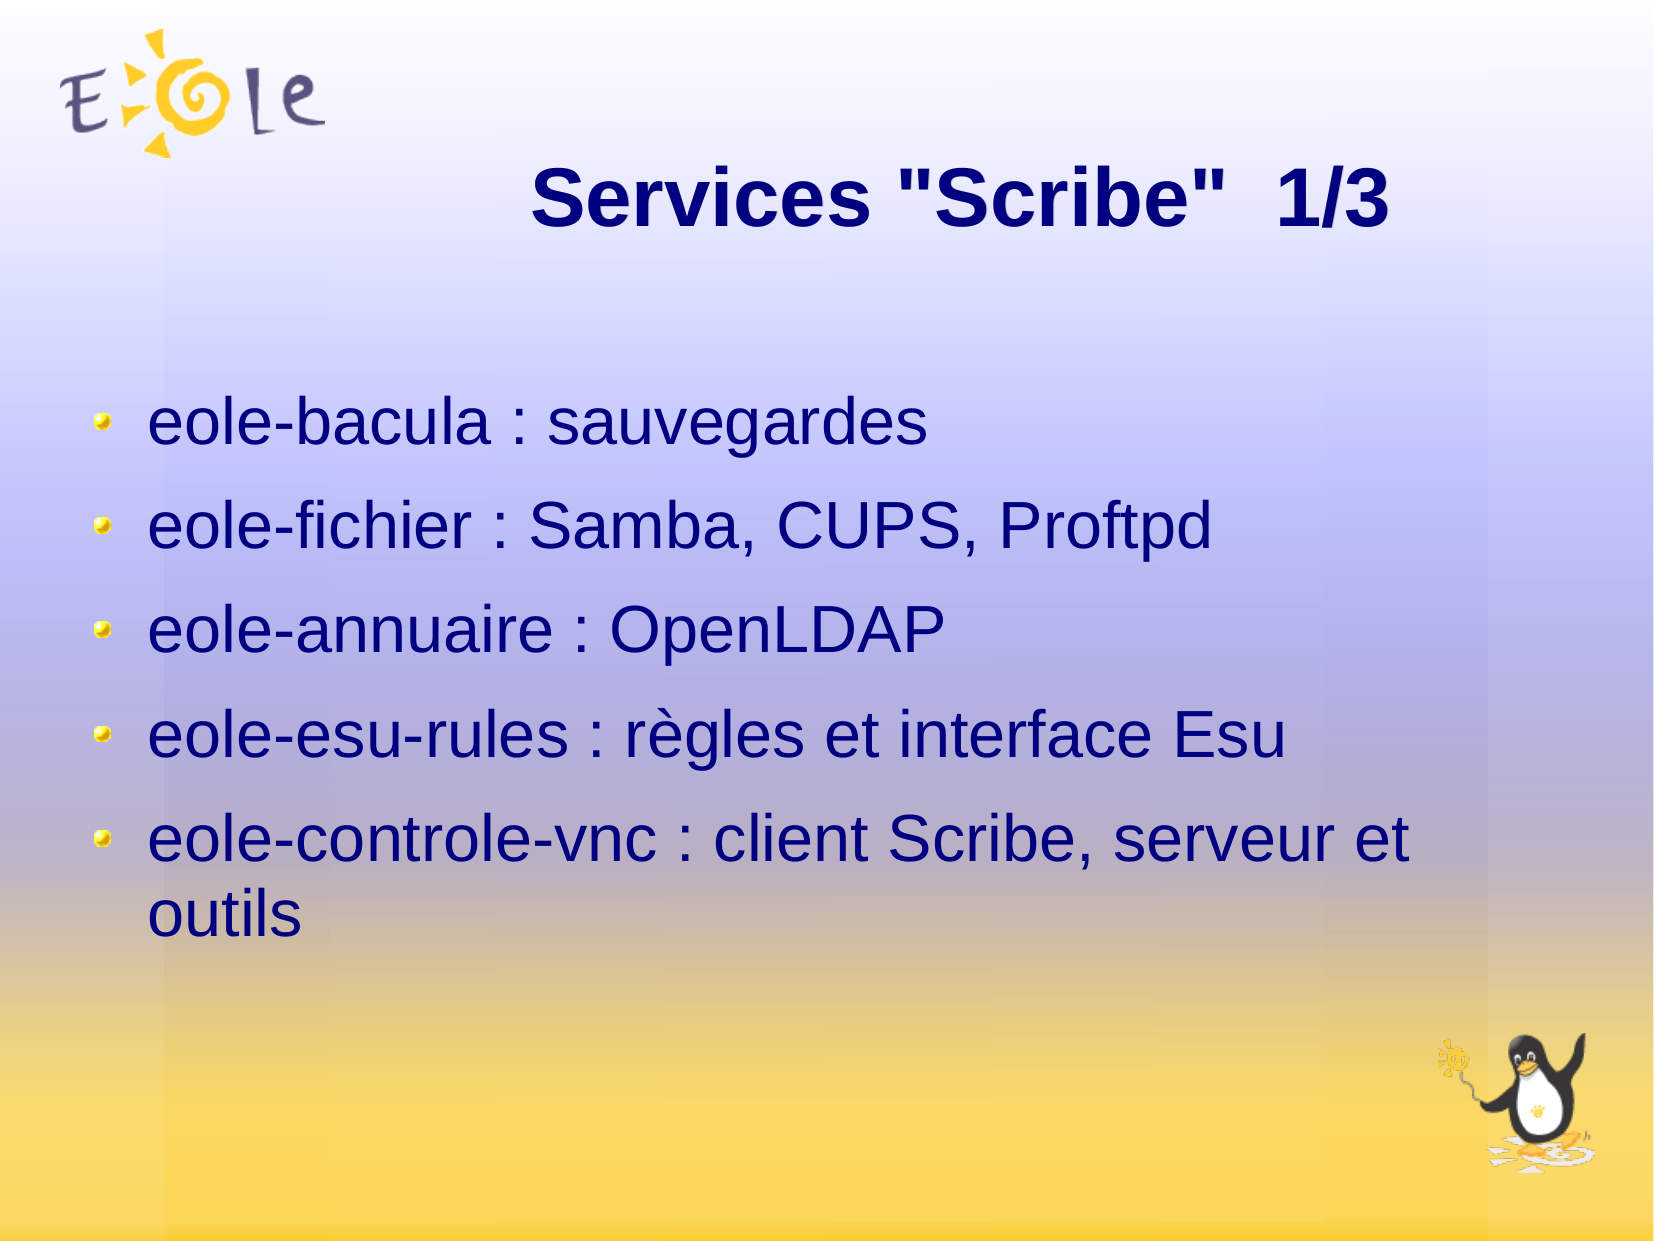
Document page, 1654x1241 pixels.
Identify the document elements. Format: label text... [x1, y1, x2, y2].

text_box Services "Scribe" 1/3 [515, 143, 1252, 266]
picture [0, 0, 1654, 1241]
list eole-bacula : sauvegardes eole-fichier : Samba, CUPS, Proftpd eole-annuaire : OpenLDAP eole-esu-rules : règles et interface Esu eole-controle-vnc : client Scribe, serveur et outils [76, 383, 1566, 1134]
